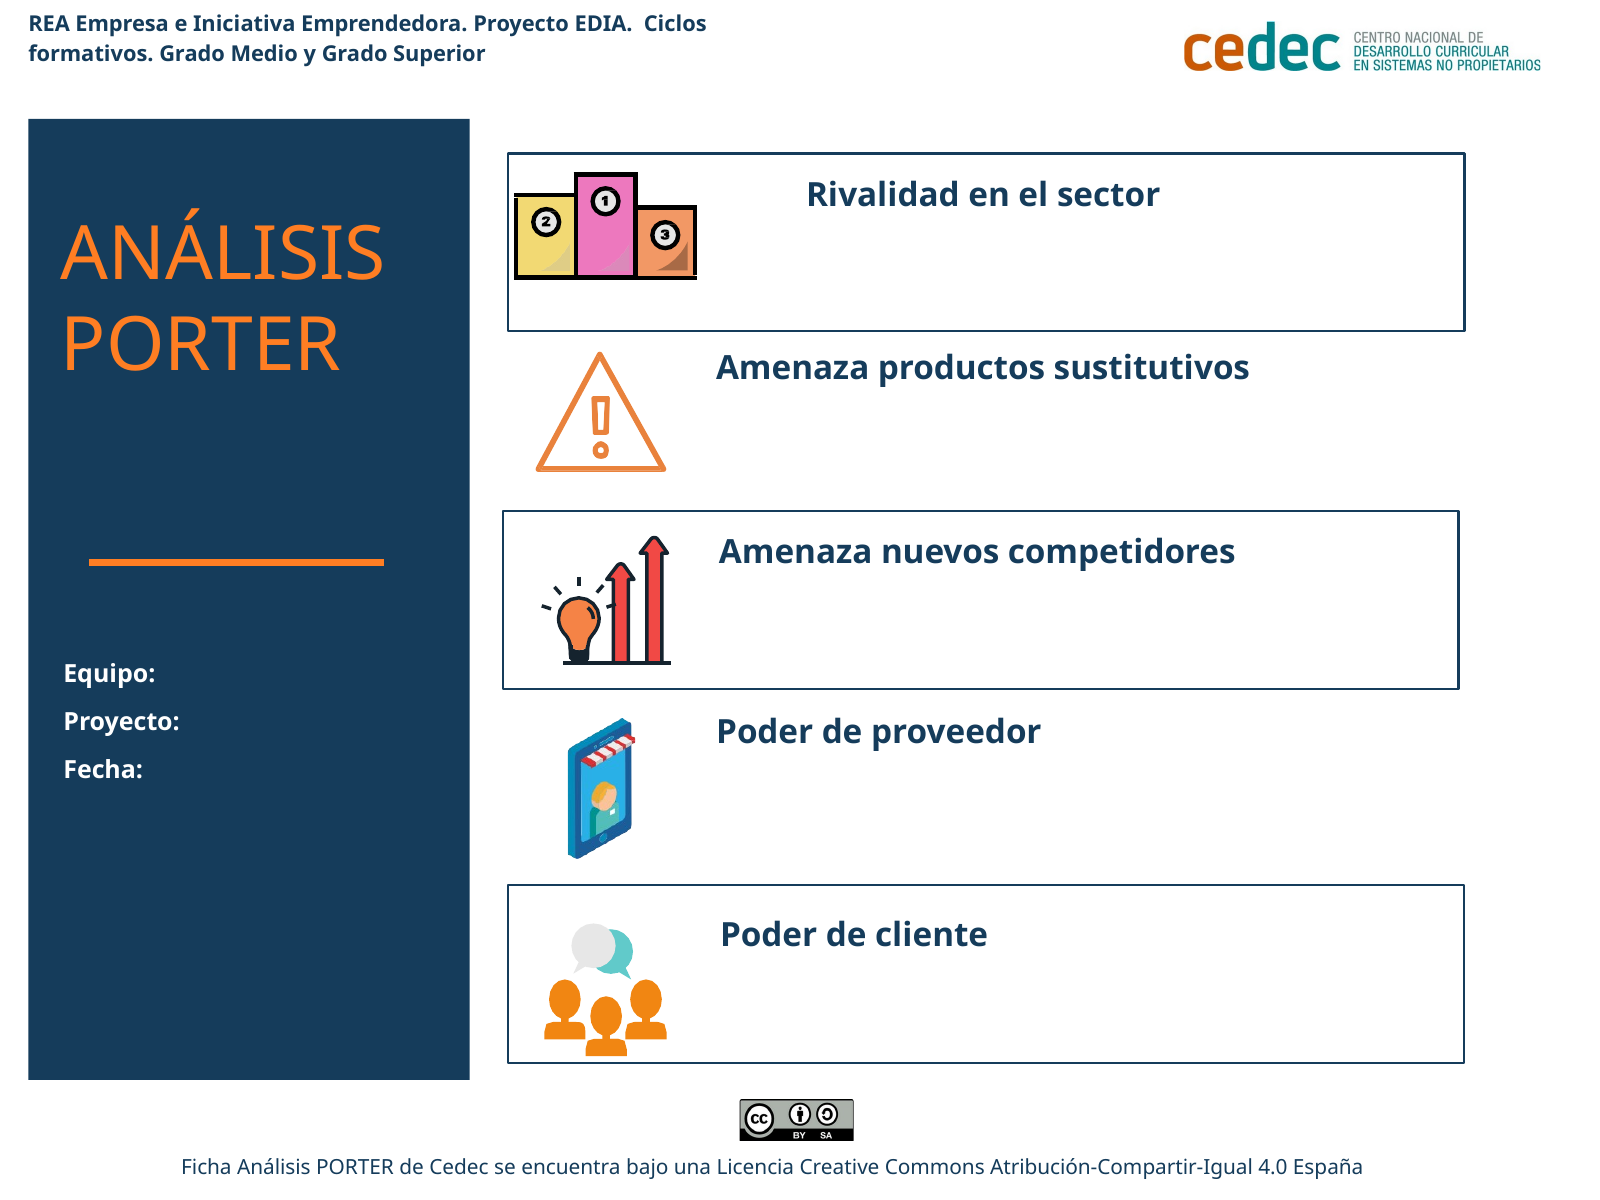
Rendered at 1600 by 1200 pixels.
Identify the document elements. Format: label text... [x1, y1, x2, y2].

text_box Poder de cliente [703, 903, 1075, 957]
picture [567, 718, 636, 859]
text_box REA Empresa e Iniciativa Emprendedora. Proyecto EDIA. Ciclos formativos. Grado Medio y Grado Superior [26, 4, 839, 66]
text_box Poder de proveedor [713, 708, 1252, 751]
picture [591, 396, 610, 435]
picture [739, 1099, 854, 1141]
text_box Amenaza productos sustitutivos [713, 344, 1335, 387]
text_box Ficha Análisis PORTER de Cedec se encuentra bajo una Licencia Creative Commons Atribución-Compartir-Igual 4.0 España [179, 1151, 1512, 1179]
text_box Amenaza nuevos competidores [502, 510, 1459, 689]
title Rivalidad en el sector [507, 153, 1465, 331]
picture [592, 441, 609, 459]
picture [1184, 21, 1541, 71]
text_box ANÁLISIS PORTER Equipo: Proyecto: Fecha: [0, 202, 470, 784]
